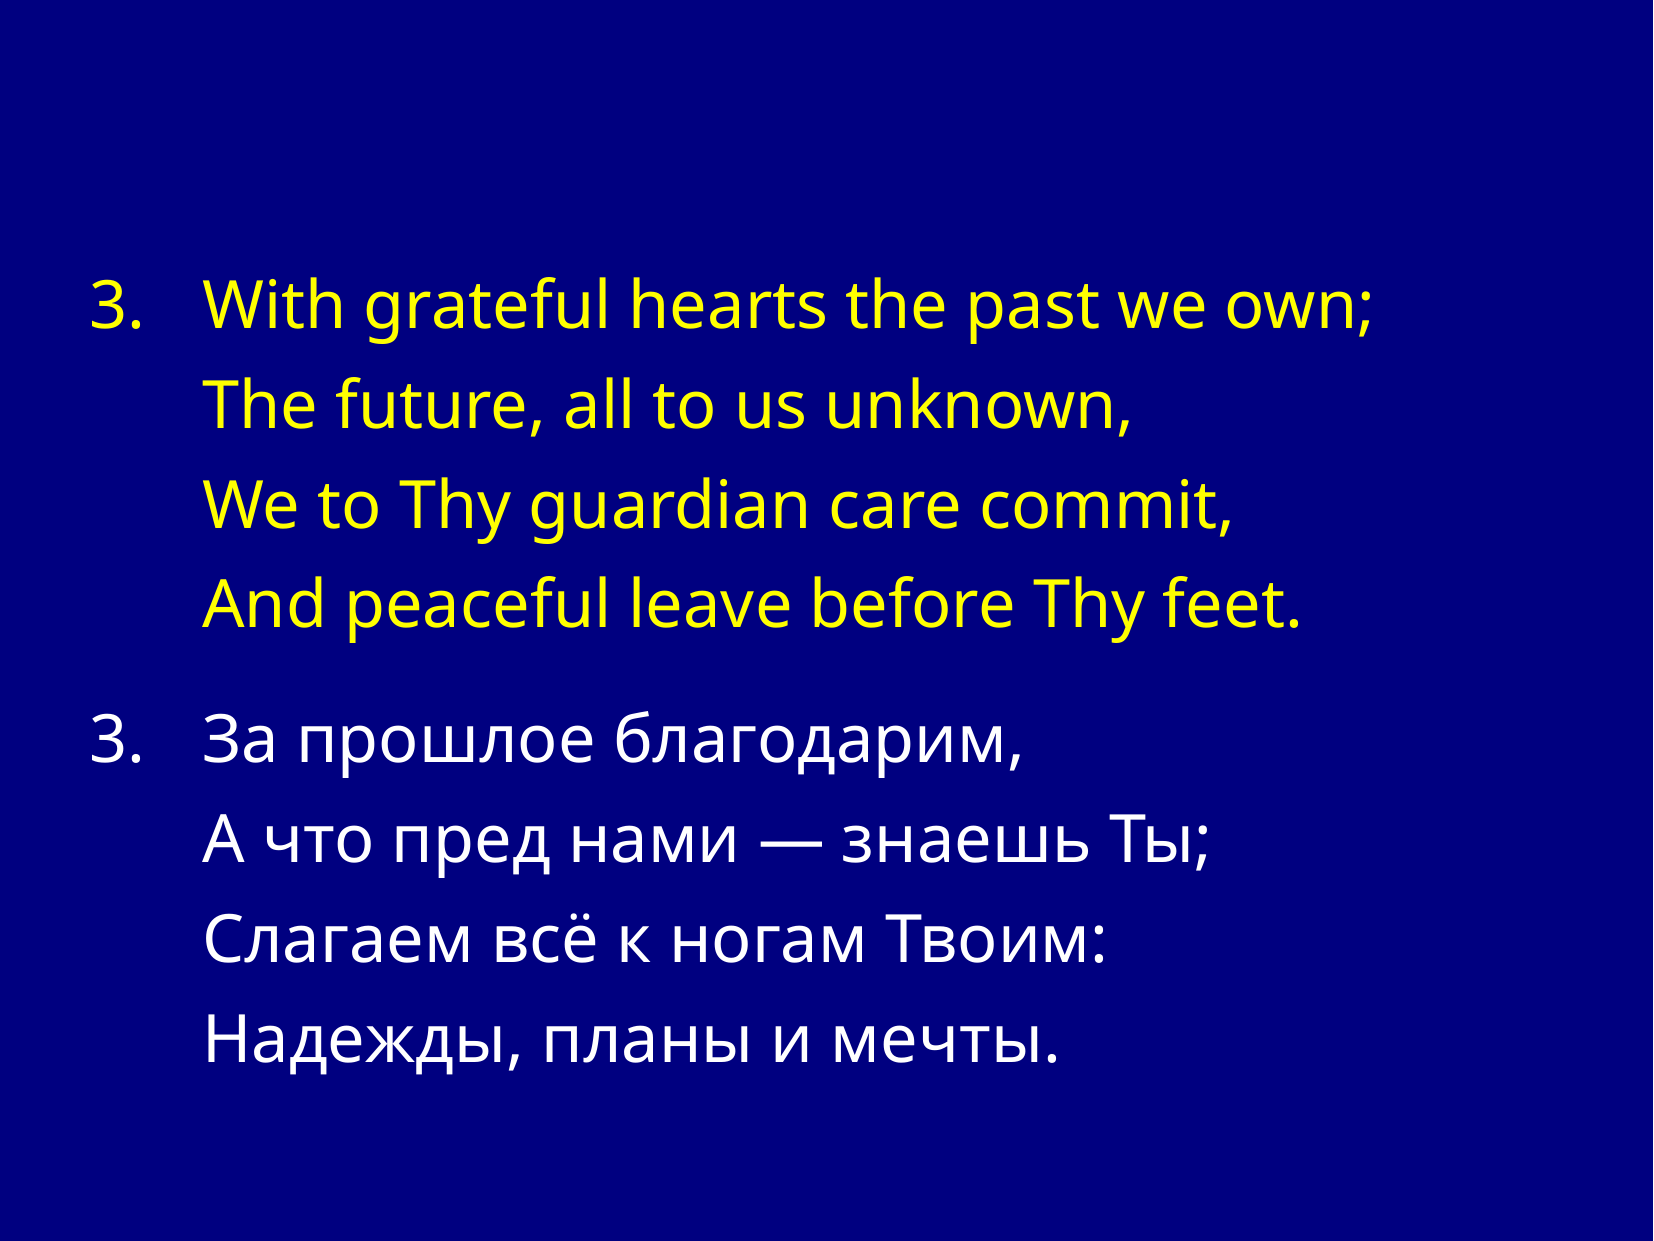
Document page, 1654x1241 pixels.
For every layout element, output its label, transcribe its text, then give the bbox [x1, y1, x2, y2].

text_box 3. За прошлое благодарим, А что пред нами — знаешь Ты; Слагаем всё к ногам Твоим: Надежды, планы и мечты. [75, 675, 1576, 1163]
text_box 3. With grateful hearts the past we own; The future, all to us unknown, We to Thy guardian care commit, And peaceful leave before Thy feet. [75, 150, 1576, 638]
